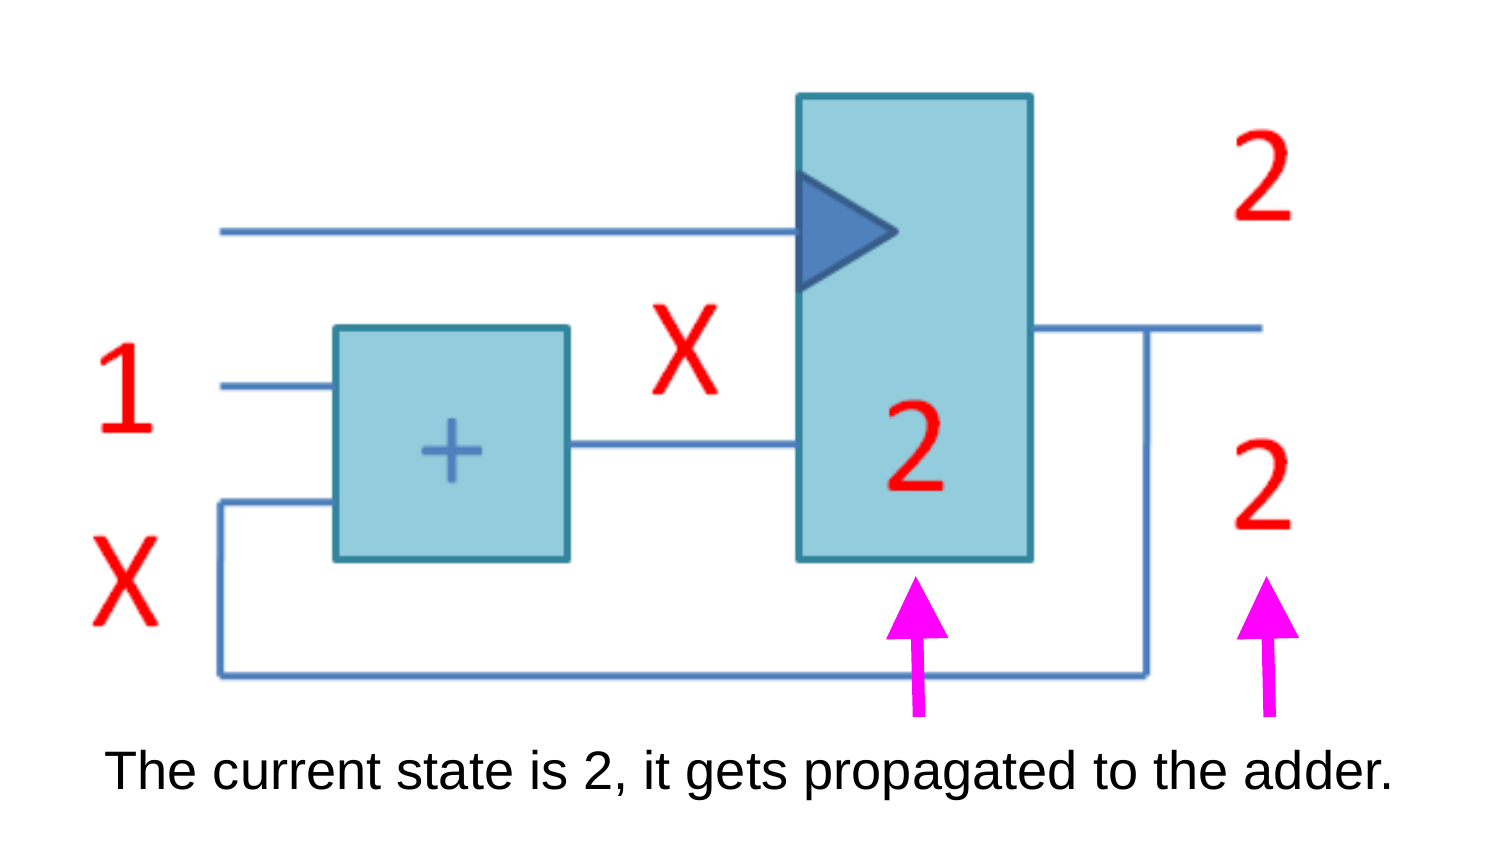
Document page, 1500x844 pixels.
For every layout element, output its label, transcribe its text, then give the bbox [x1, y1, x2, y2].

picture [0, 0, 1399, 844]
title The current state is 2, it gets propagated to the adder. [24, 720, 1476, 844]
